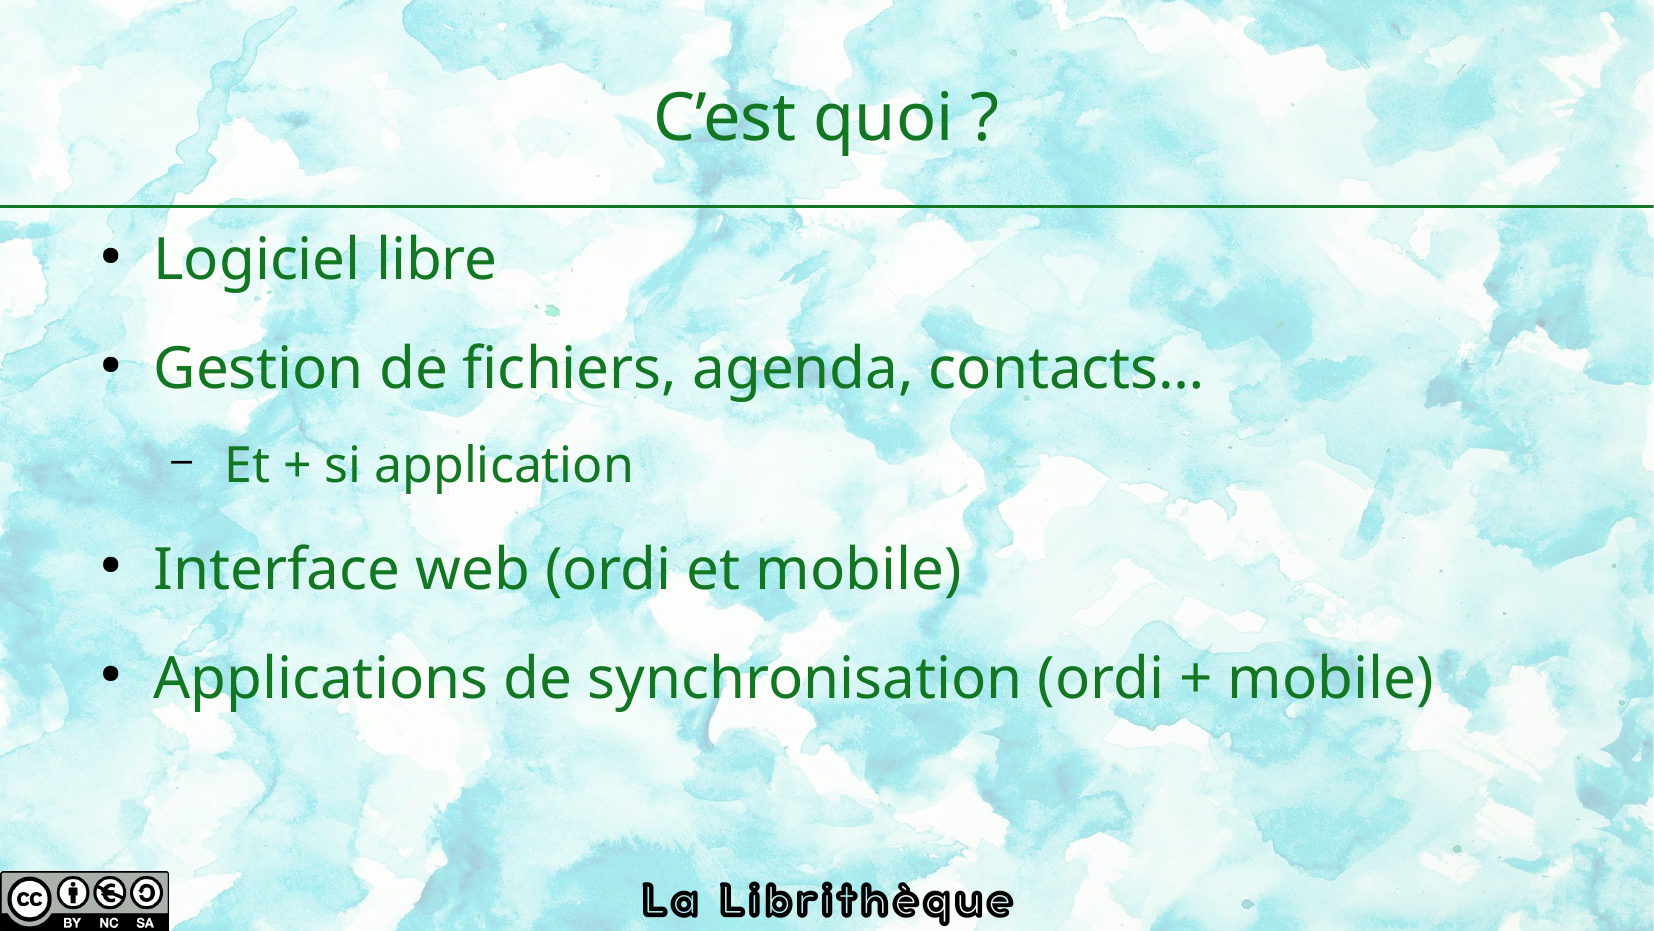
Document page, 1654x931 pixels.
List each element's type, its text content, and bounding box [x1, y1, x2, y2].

picture [628, 827, 1026, 931]
picture [0, 871, 169, 931]
list Logiciel libre Gestion de fichiers, agenda, contacts… Et + si application Interface web (ordi et mobile) Applications de synchronisation (ordi + mobile) [82, 217, 1571, 827]
title C’est quoi ? [82, 37, 1571, 193]
